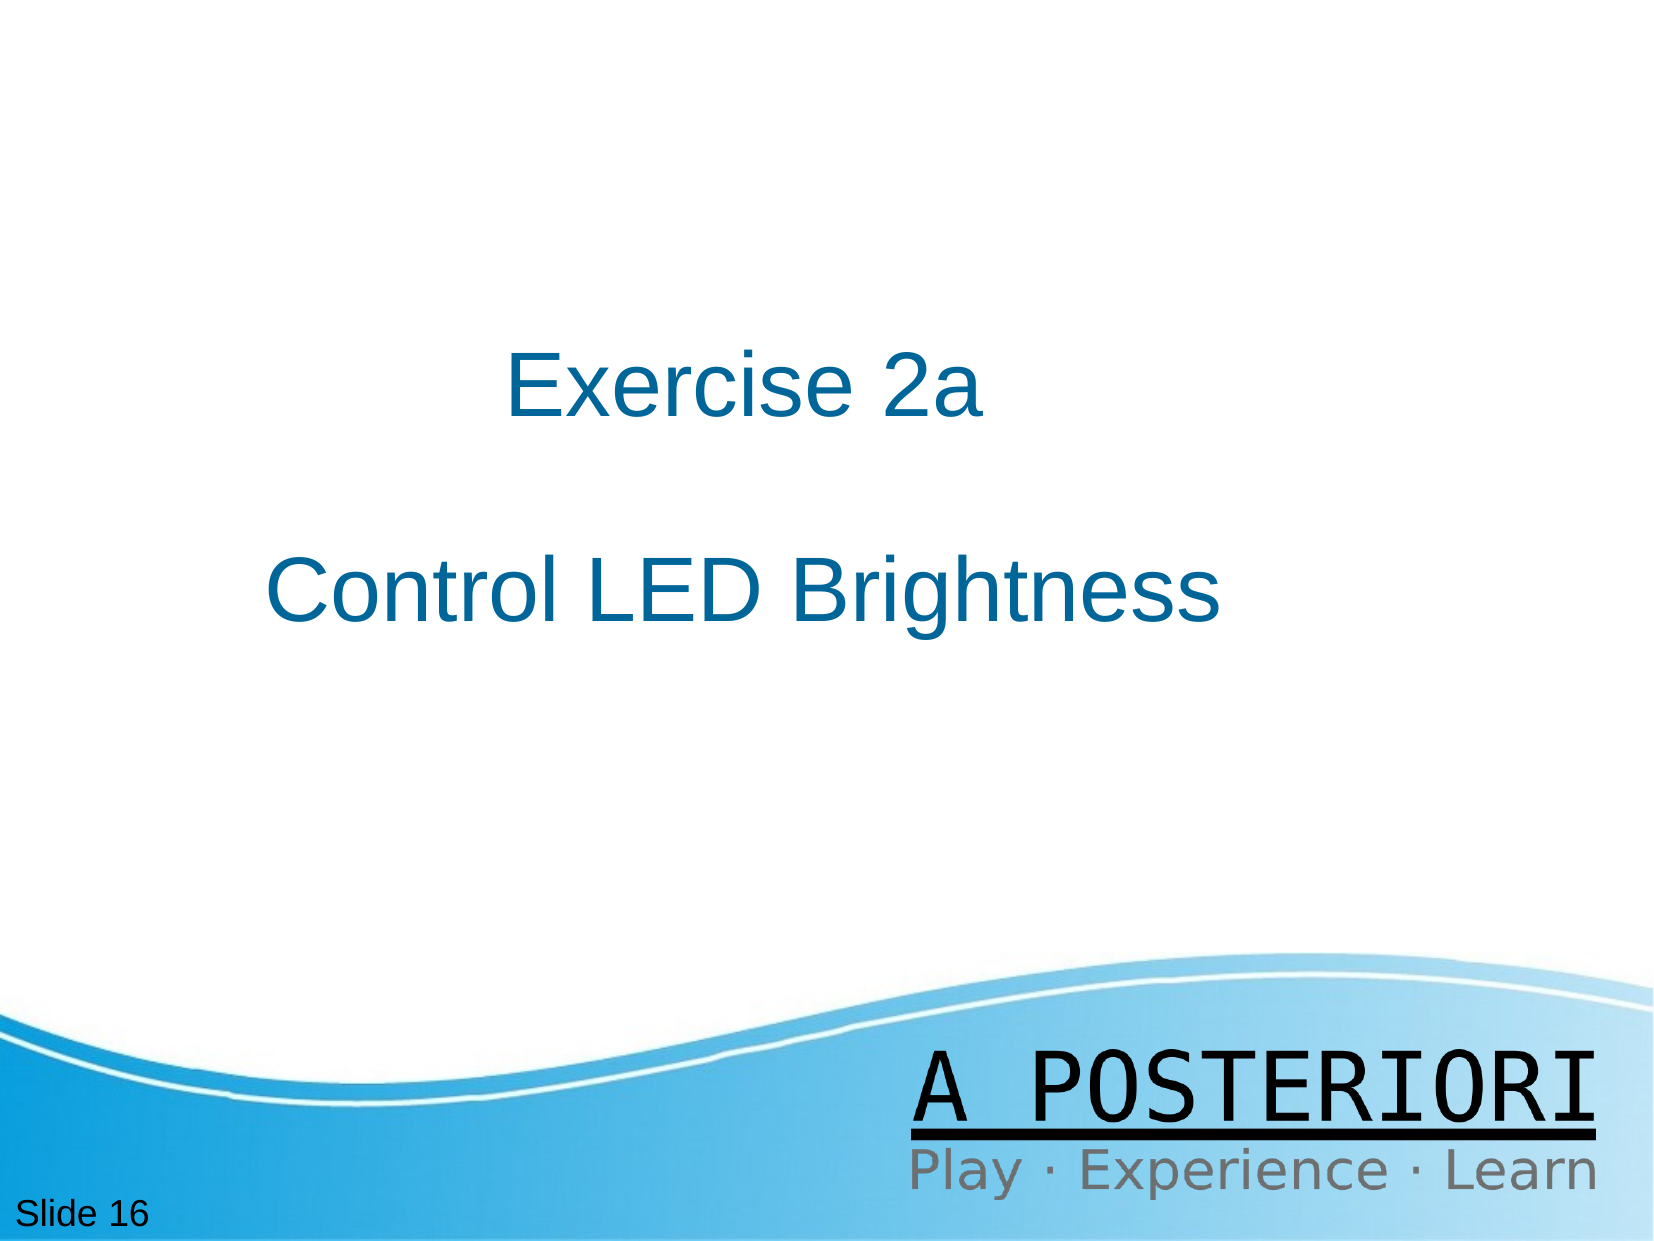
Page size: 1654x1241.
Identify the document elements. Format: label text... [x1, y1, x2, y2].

title Exercise 2a Control LED Brightness [0, 334, 1489, 641]
picture [0, 952, 1654, 1241]
